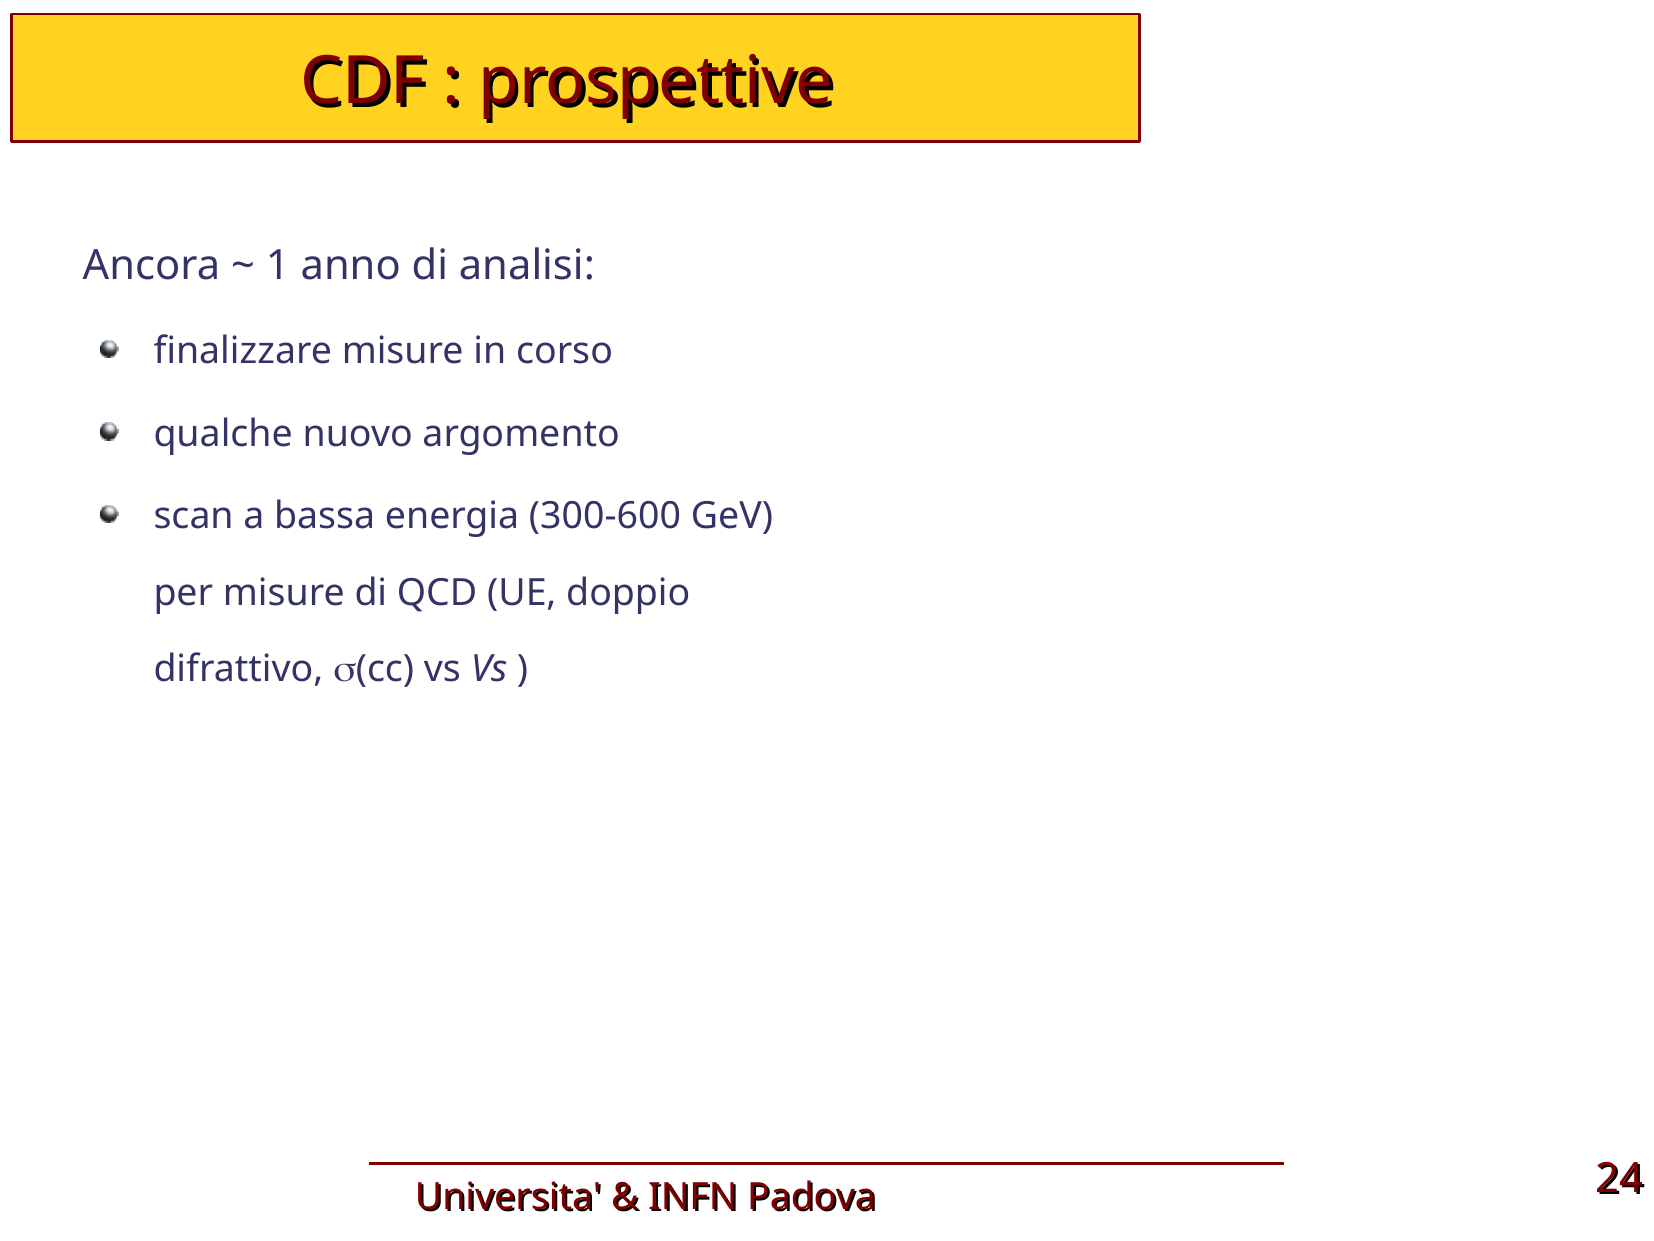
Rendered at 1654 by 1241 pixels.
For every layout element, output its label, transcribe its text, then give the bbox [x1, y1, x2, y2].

title CDF : prospettive [11, 13, 1140, 142]
list Ancora ~ 1 anno di analisi: finalizzare misure in corso qualche nuovo argomento scan a bassa energia (300-600 GeV) per misure di QCD (UE, doppio difrattivo, s(cc) vs Vs ) [82, 206, 798, 762]
